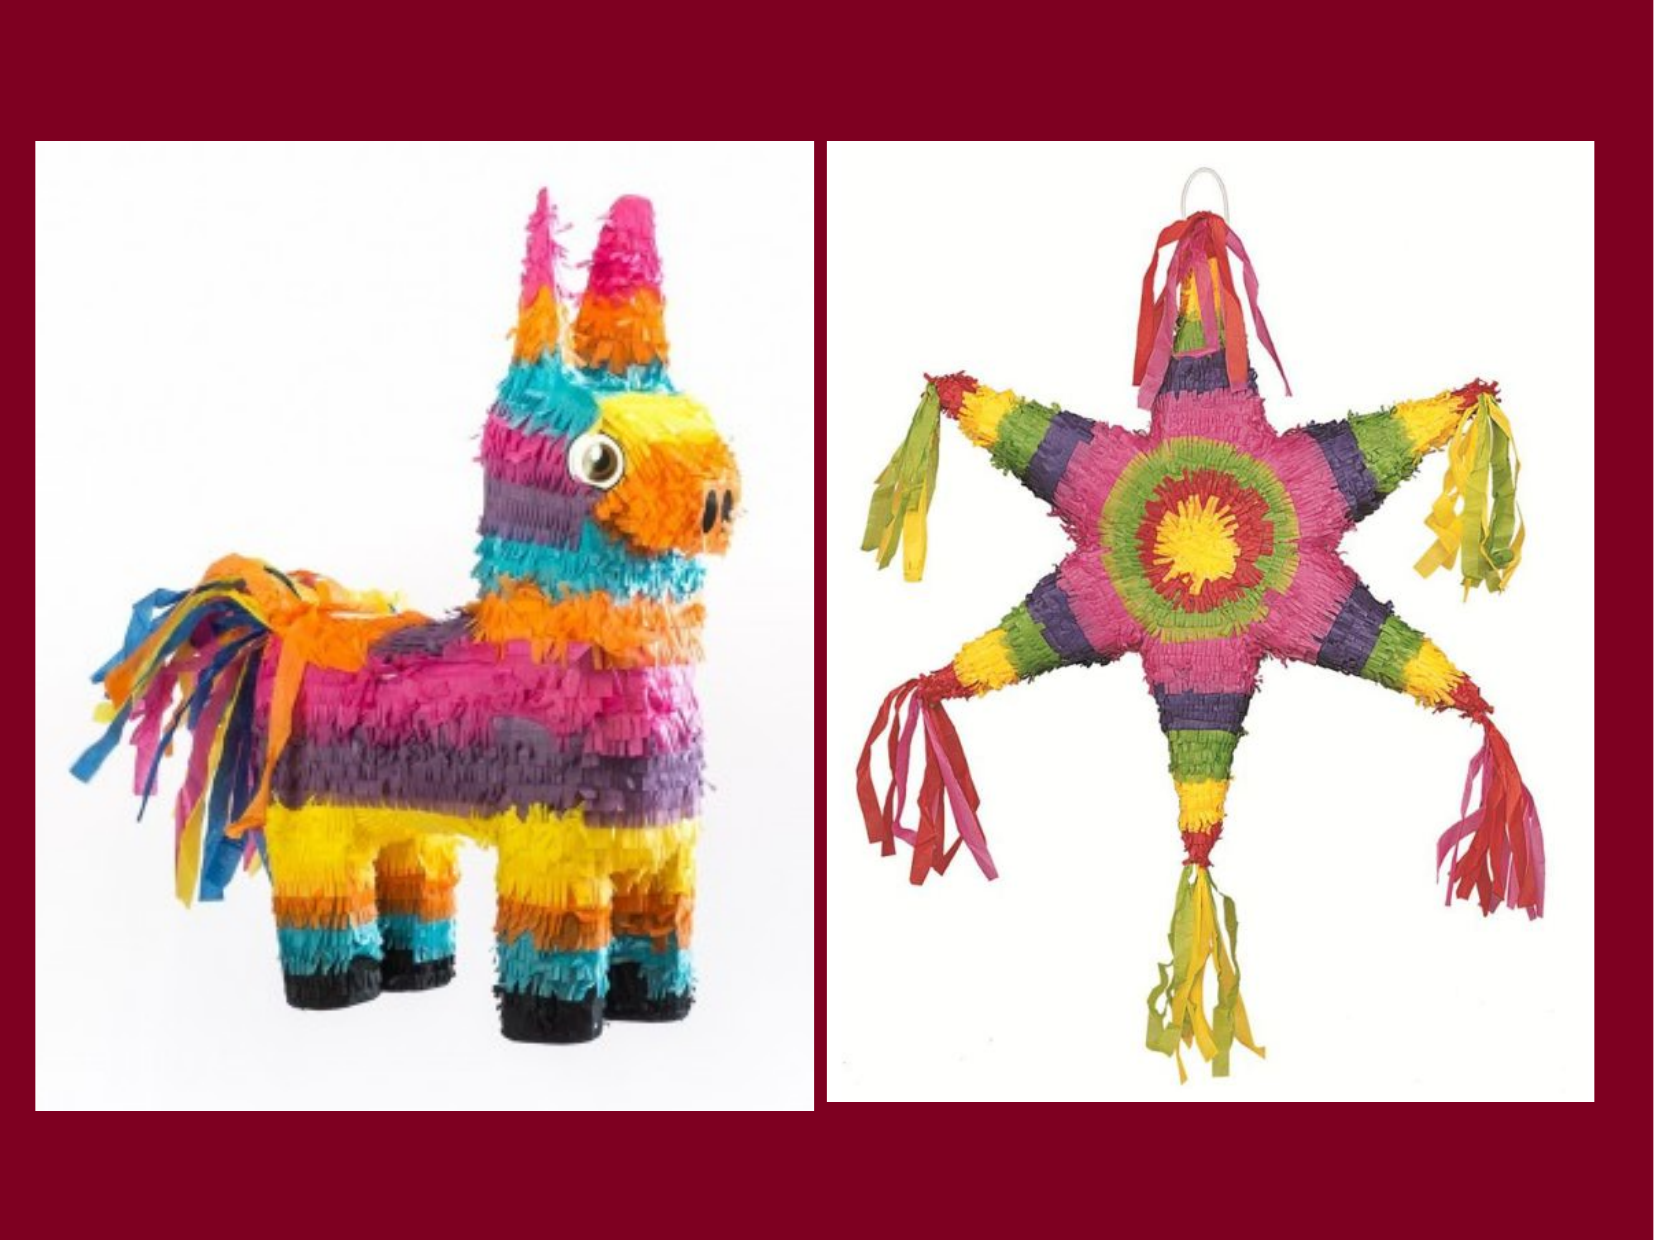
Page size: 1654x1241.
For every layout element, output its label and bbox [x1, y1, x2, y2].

picture [826, 141, 1595, 1102]
picture [35, 141, 815, 1111]
